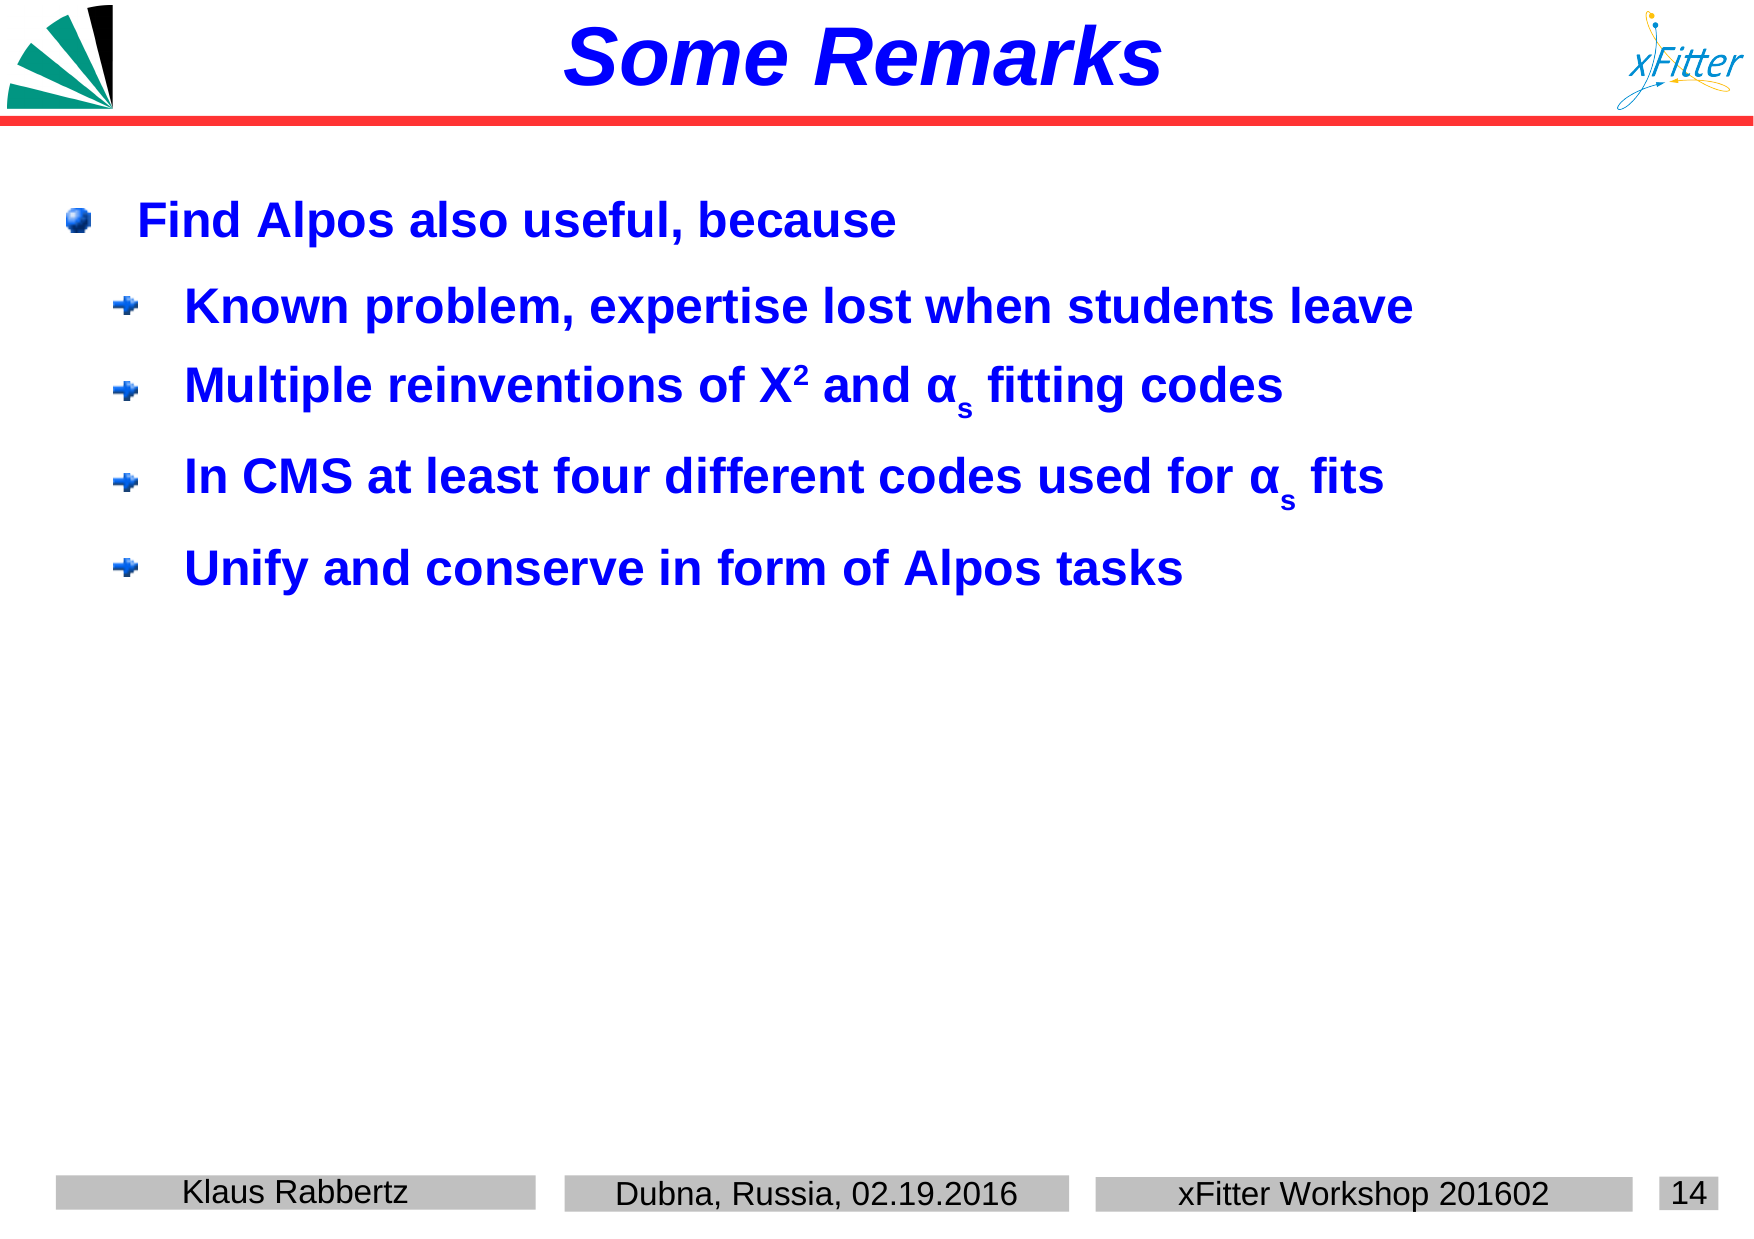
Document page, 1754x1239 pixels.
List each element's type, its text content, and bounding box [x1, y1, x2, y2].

picture [7, 5, 113, 110]
picture [1617, 11, 1744, 110]
title Some Remarks [123, 0, 1606, 114]
list Find Alpos also useful, because Known problem, expertise lost when students leave Multiple reinventions of Χ2 and αs fitting codes In CMS at least four different codes used for αs fits Unify and conserve in form of Alpos tasks [54, 192, 1701, 1124]
